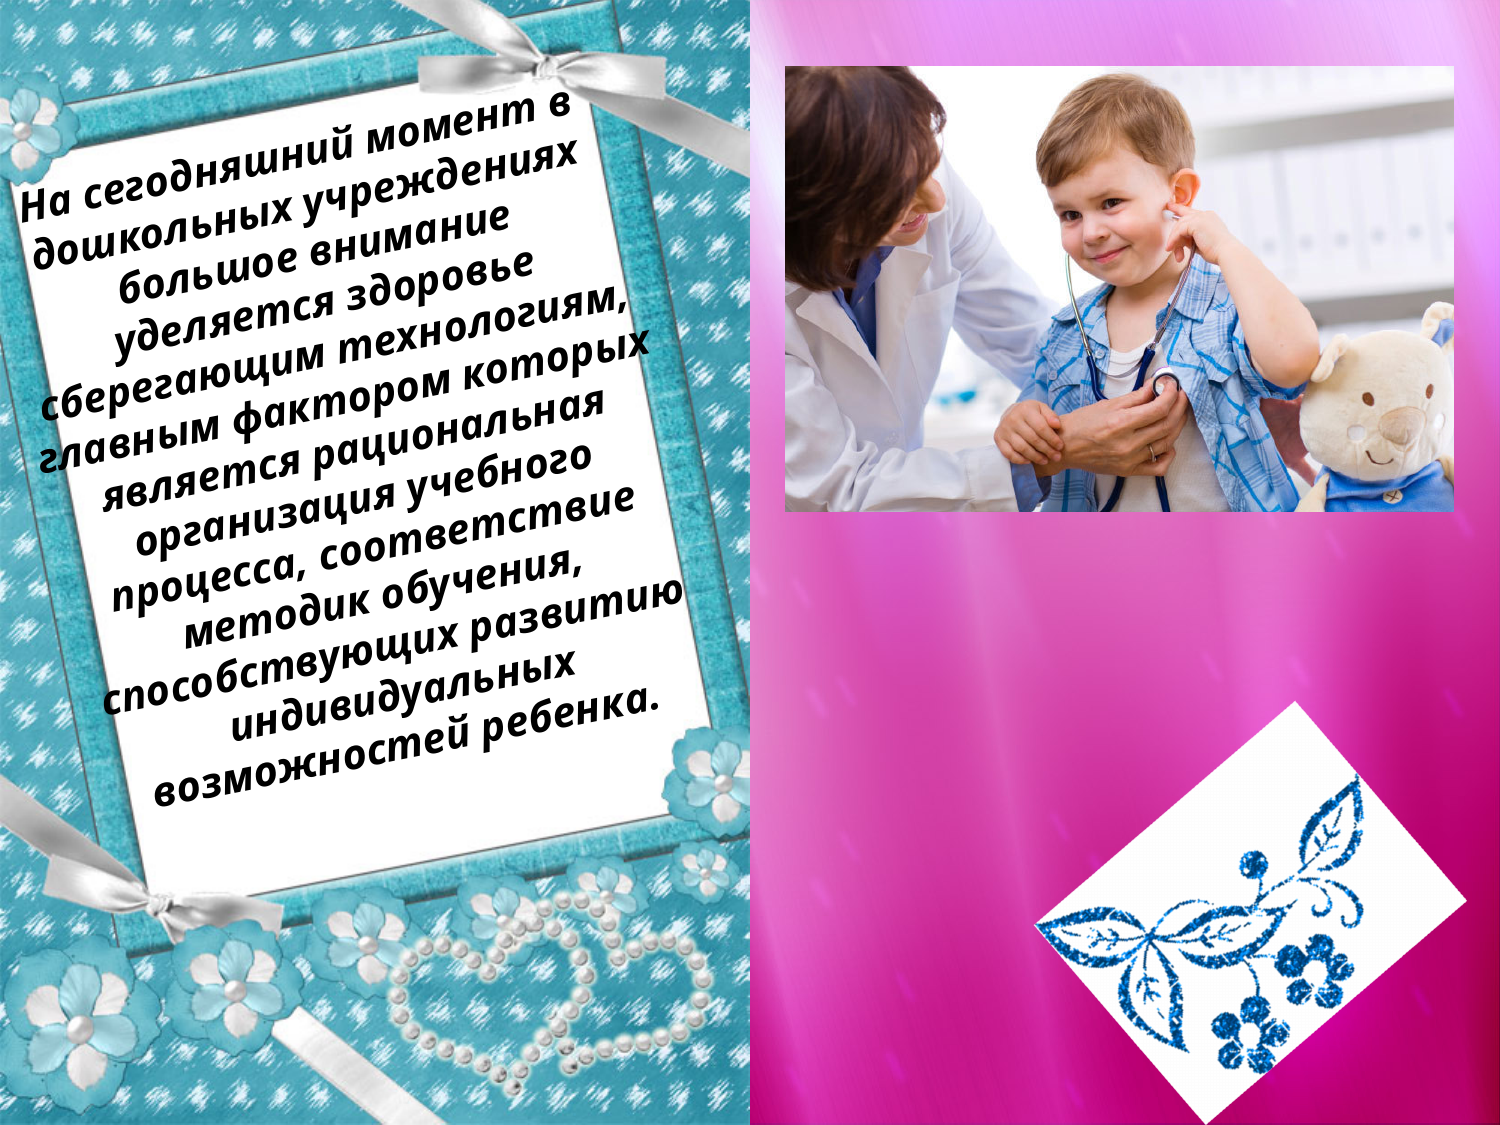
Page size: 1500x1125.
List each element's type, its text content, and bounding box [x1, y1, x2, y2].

text_box На сегодняшний момент в дошкольных учреждениях большое внимание уделяется здоровье сберегающим технологиям, главным фактором которых является рациональная организация учебного процесса, соответствие методик обучения, способствующих развитию индивидуальных возможностей ребенка. [0, 55, 743, 837]
picture [0, 0, 1500, 1125]
